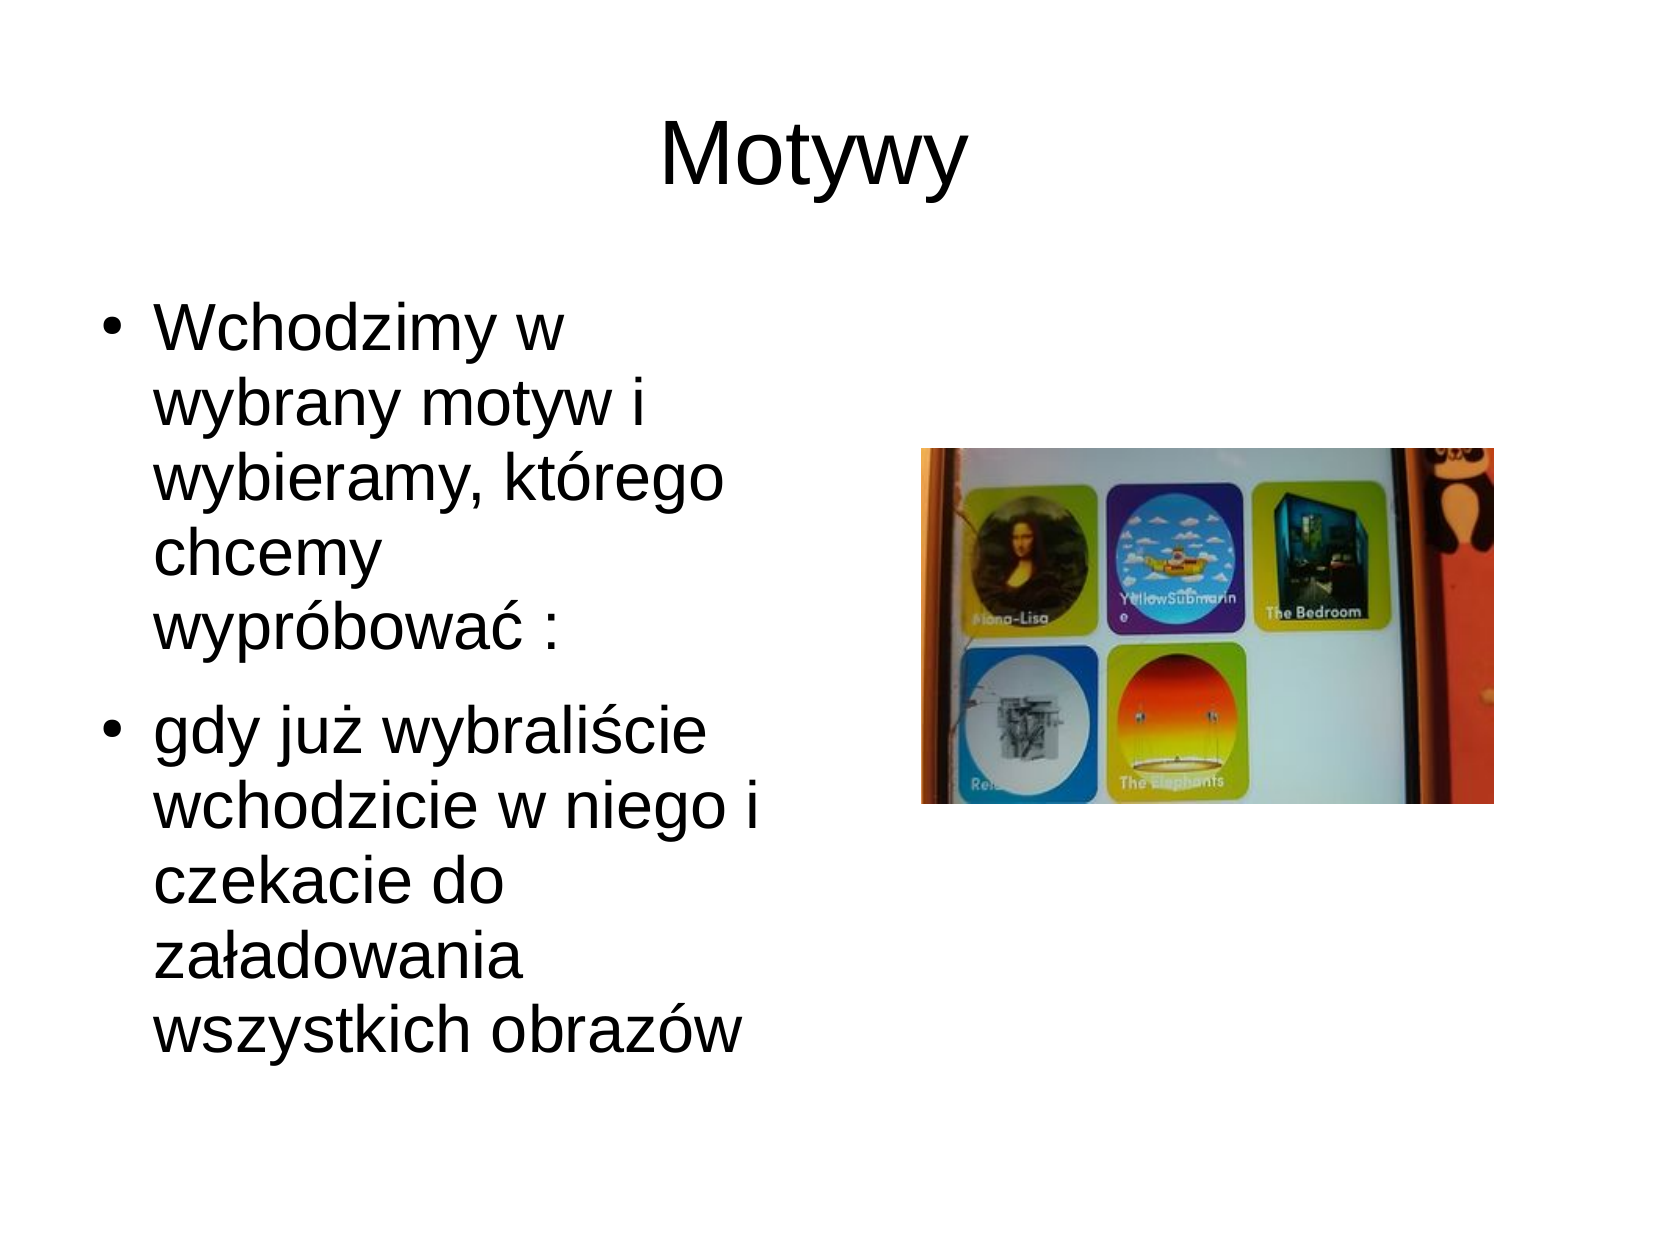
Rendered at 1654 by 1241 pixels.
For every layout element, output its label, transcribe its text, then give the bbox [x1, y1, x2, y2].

list Wchodzimy w wybrany motyw i wybieramy, którego chcemy wypróbować : gdy już wybraliście wchodzicie w niego i czekacie do załadowania wszystkich obrazów [82, 290, 809, 1109]
picture [921, 448, 1494, 804]
title Motywy [82, 49, 1571, 257]
